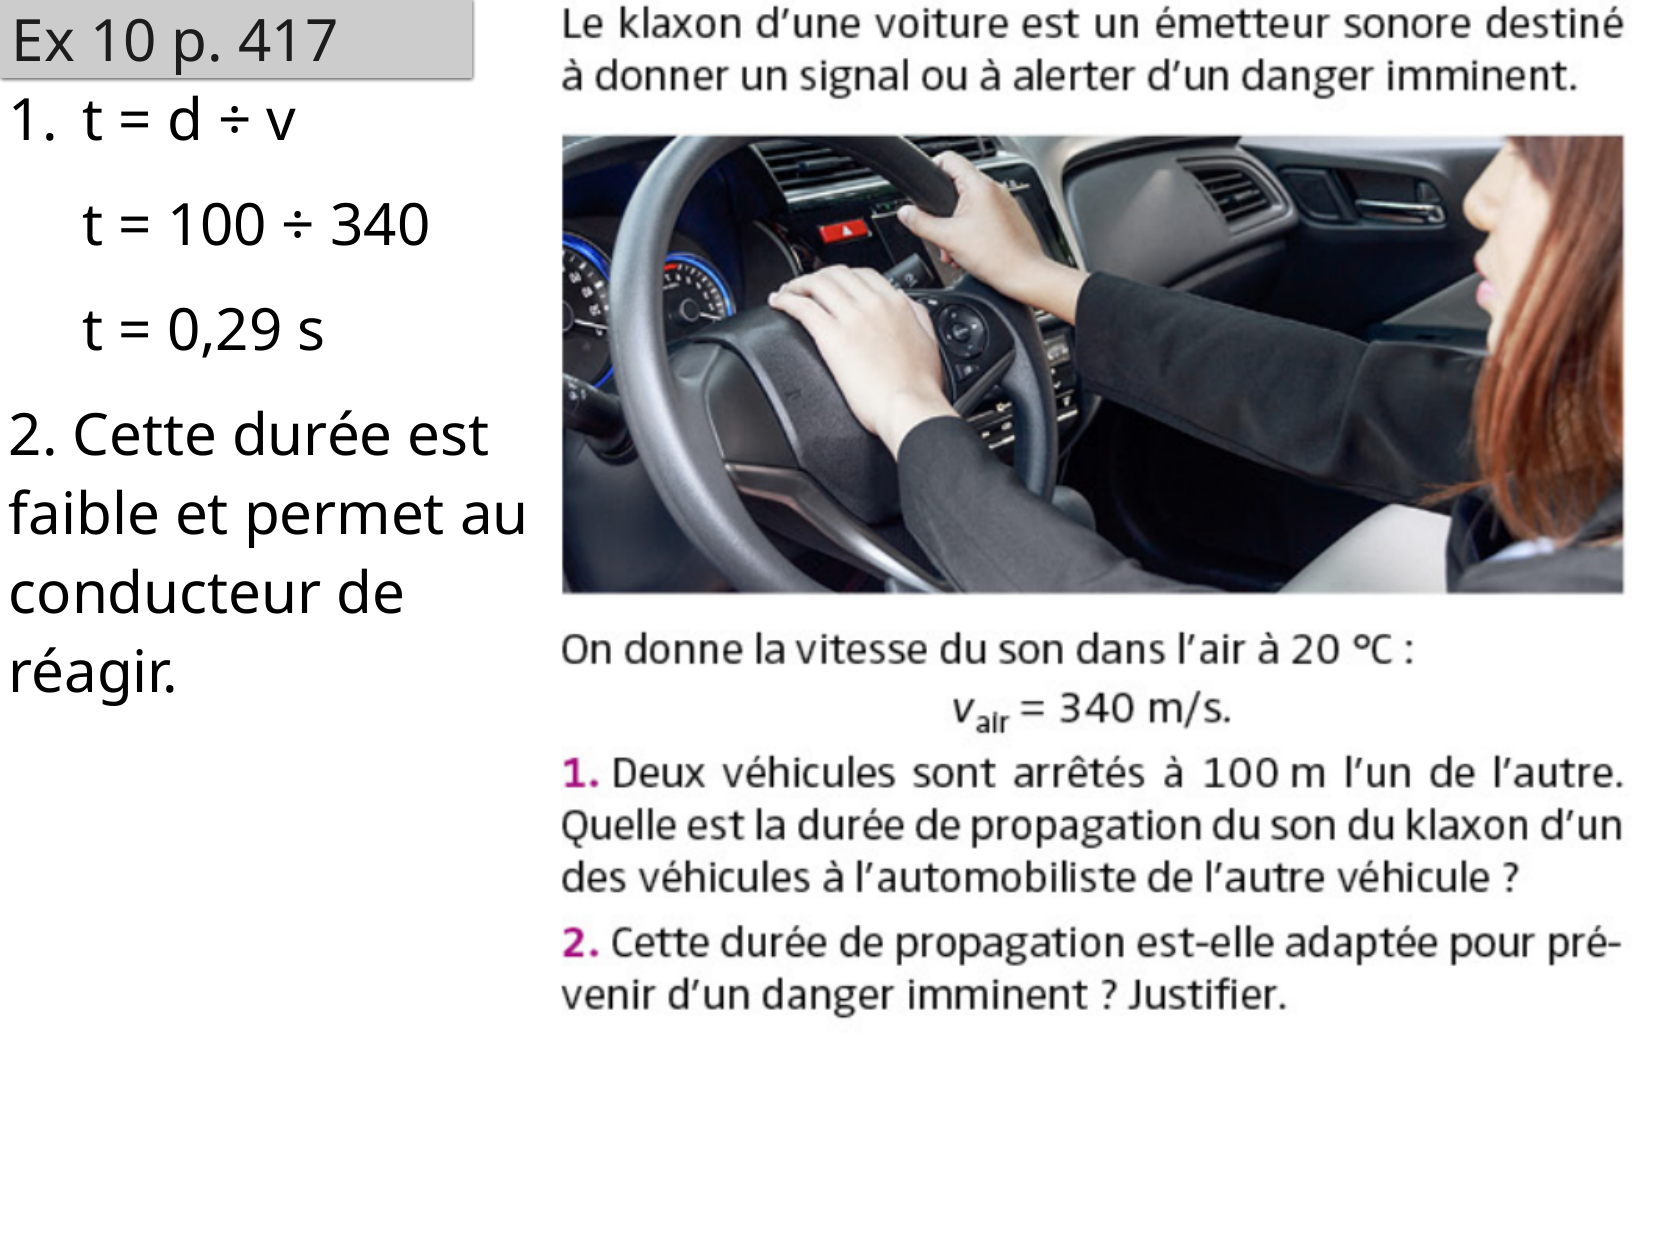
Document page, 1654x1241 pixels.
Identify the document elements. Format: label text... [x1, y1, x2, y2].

title Ex 10 p. 417 [0, 0, 473, 79]
list 1. t = d ÷ v t = 100 ÷ 340 t = 0,29 s 2. Cette durée est faible et permet au conducteur de réagir. [8, 78, 1654, 1241]
picture [561, 0, 1654, 1085]
